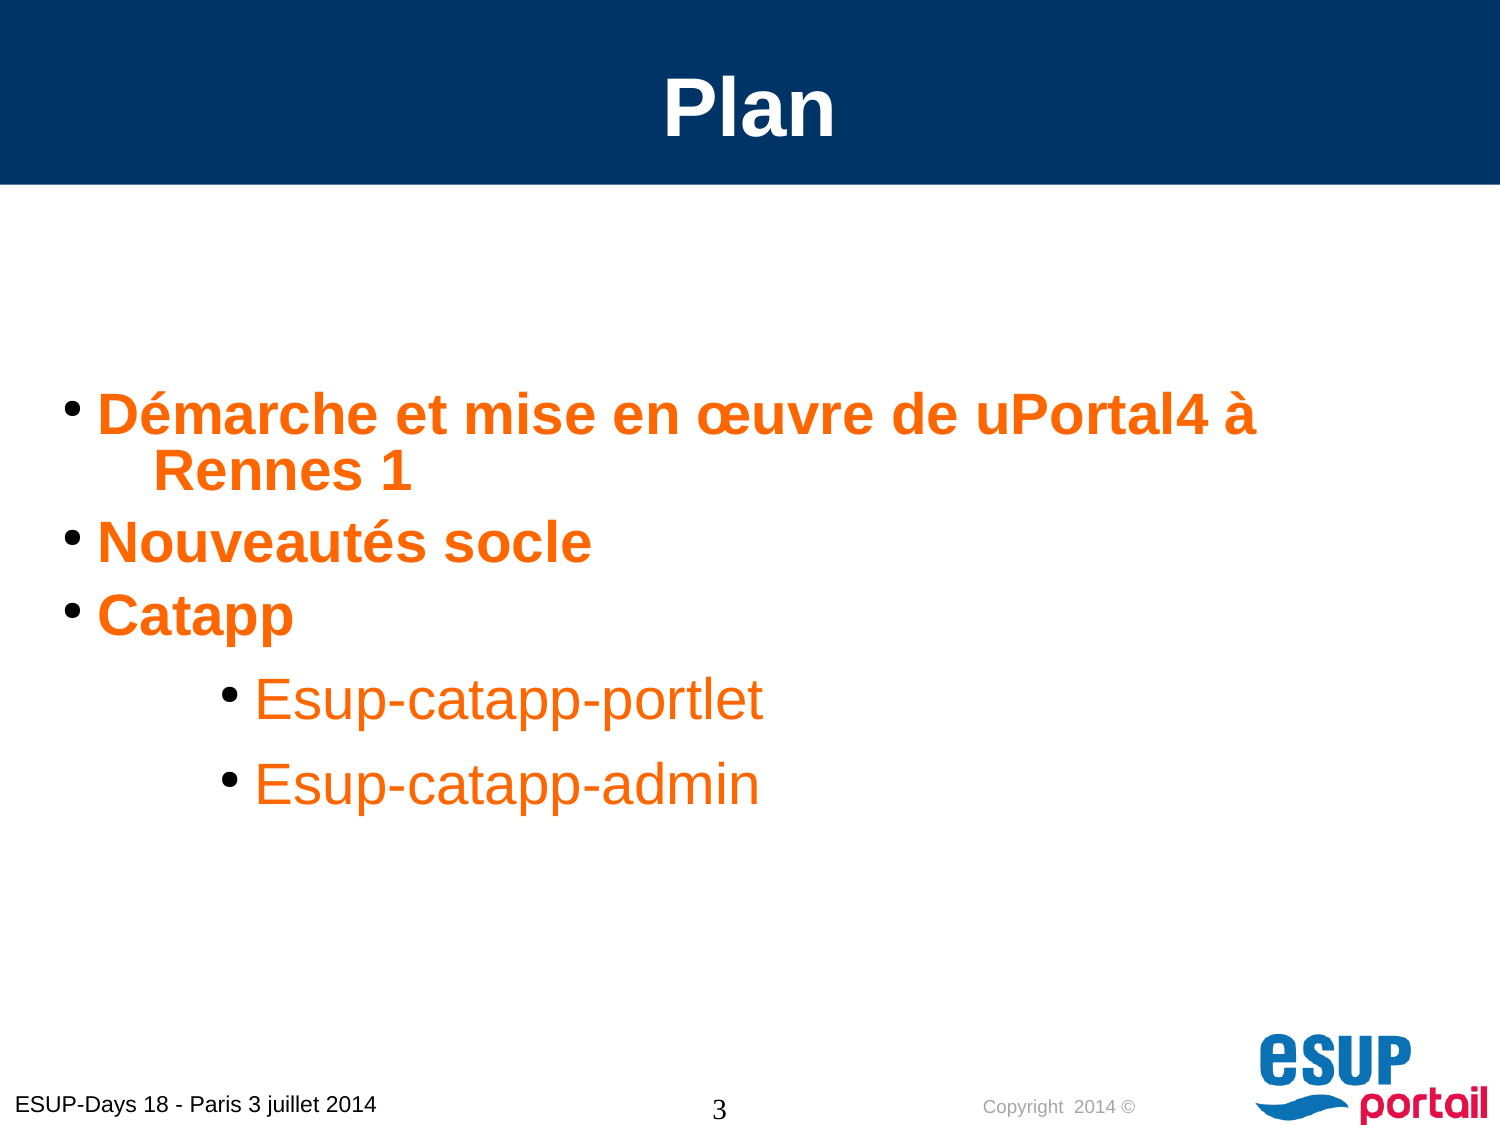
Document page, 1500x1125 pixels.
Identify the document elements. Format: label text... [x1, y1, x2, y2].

list Démarche et mise en œuvre de uPortal4 à Rennes 1 Nouveautés socle Catapp Esup-catapp-portlet Esup-catapp-admin [47, 295, 1453, 894]
picture [1247, 1027, 1500, 1125]
title Plan [75, 45, 1426, 233]
